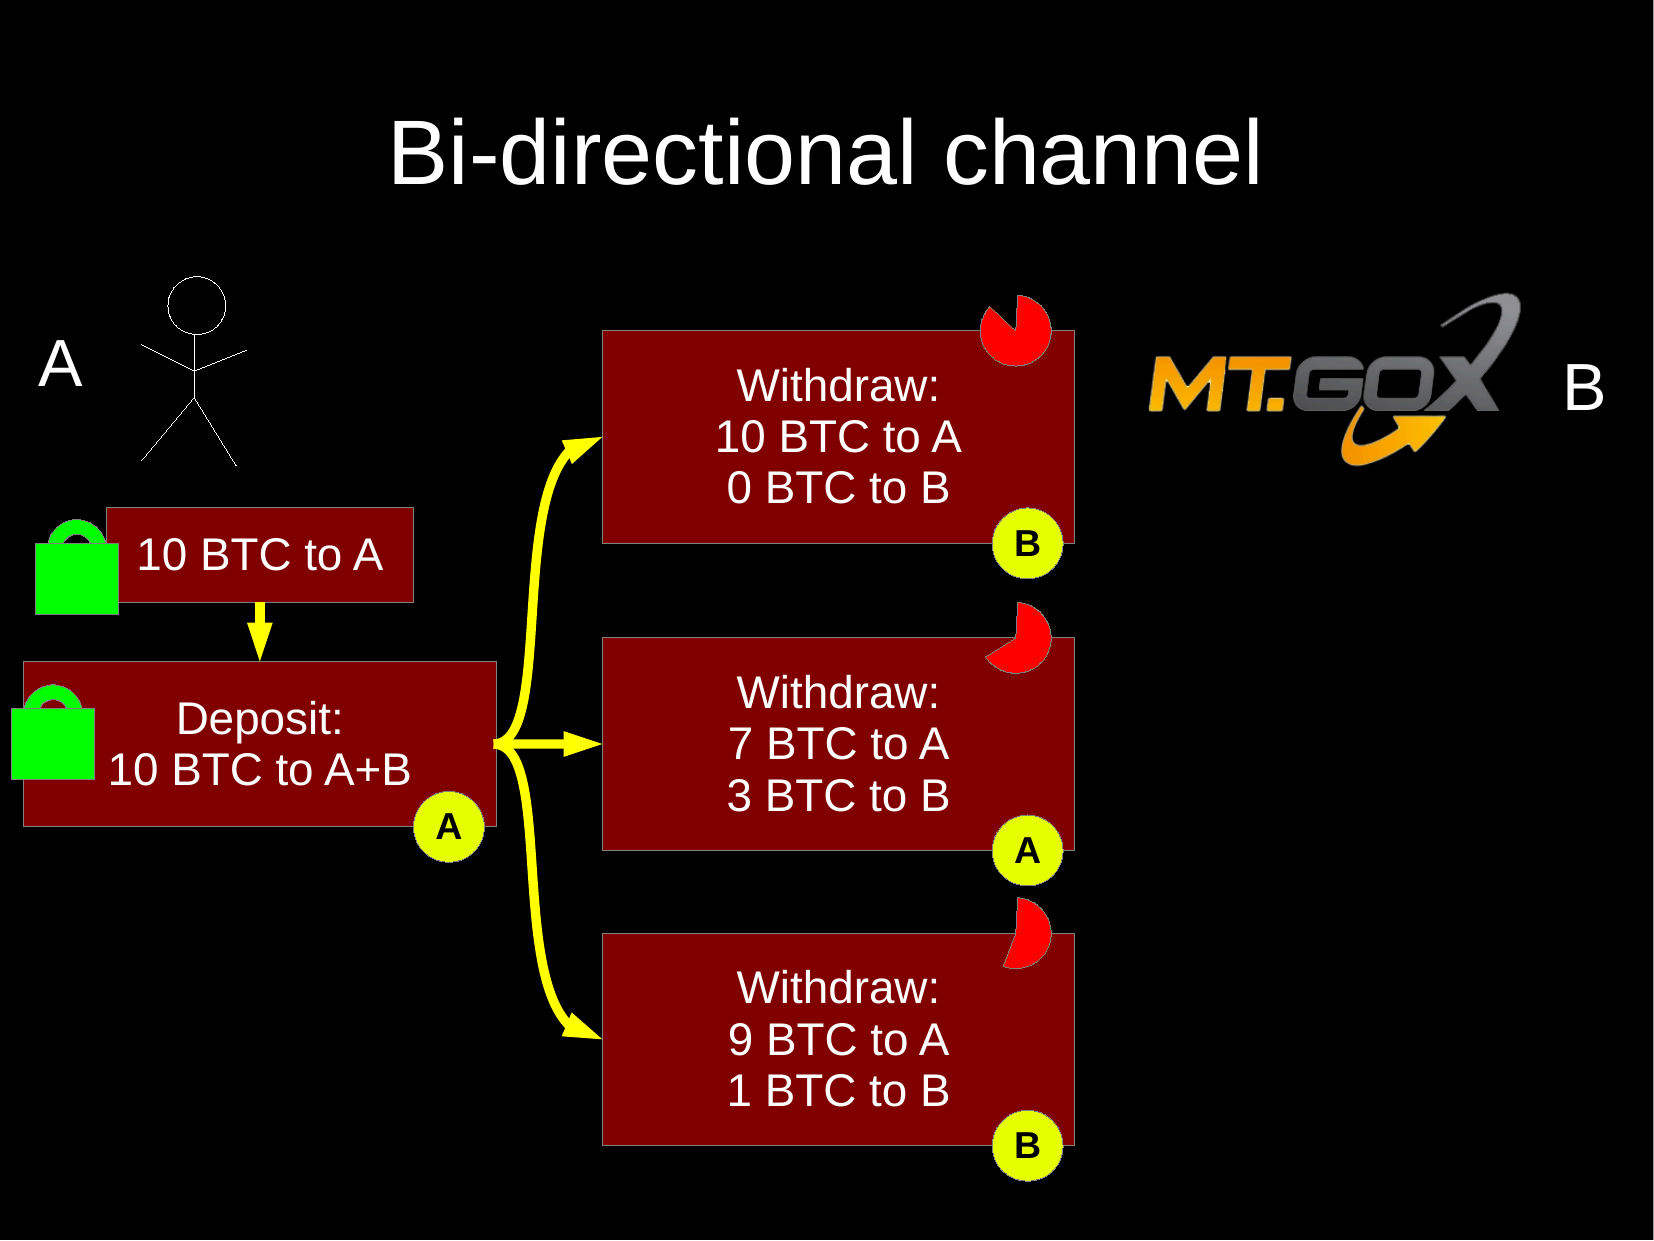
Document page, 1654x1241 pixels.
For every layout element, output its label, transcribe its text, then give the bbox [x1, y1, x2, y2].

text_box [1003, 897, 1052, 969]
picture [1145, 285, 1524, 475]
text_box Deposit: 10 BTC to A+B [23, 661, 497, 827]
text_box A [23, 318, 98, 409]
text_box B [1547, 342, 1622, 432]
text_box 10 BTC to A [106, 507, 414, 603]
text_box [11, 684, 95, 780]
text_box A [413, 791, 485, 863]
text_box B [992, 1110, 1064, 1182]
text_box [980, 295, 1052, 367]
text_box [35, 519, 119, 615]
text_box Withdraw: 9 BTC to A 1 BTC to B [602, 933, 1075, 1146]
text_box Withdraw: 7 BTC to A 3 BTC to B [602, 637, 1075, 851]
text_box A [992, 814, 1064, 886]
title Bi-directional channel [82, 49, 1571, 257]
text_box B [992, 507, 1064, 579]
text_box Withdraw: 10 BTC to A 0 BTC to B [602, 330, 1075, 544]
text_box [985, 602, 1052, 674]
